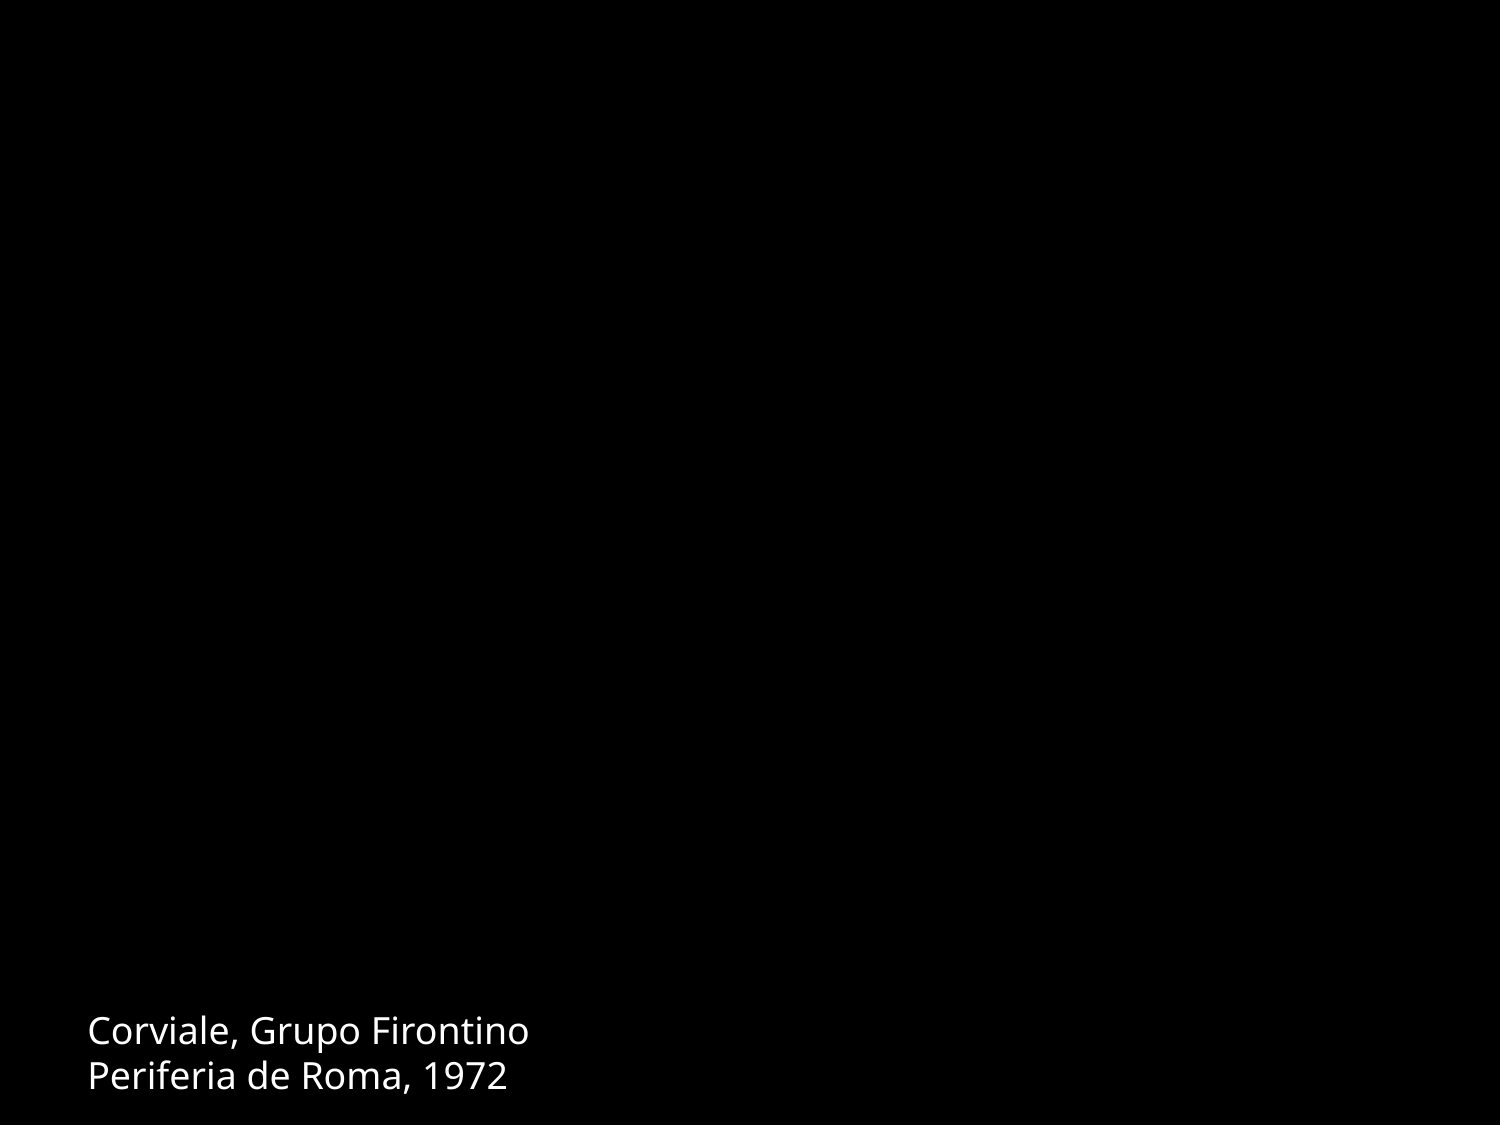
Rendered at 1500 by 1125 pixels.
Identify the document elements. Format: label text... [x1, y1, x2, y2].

title Corviale, Grupo Firontino Periferia de Roma, 1972 [0, 999, 776, 1125]
